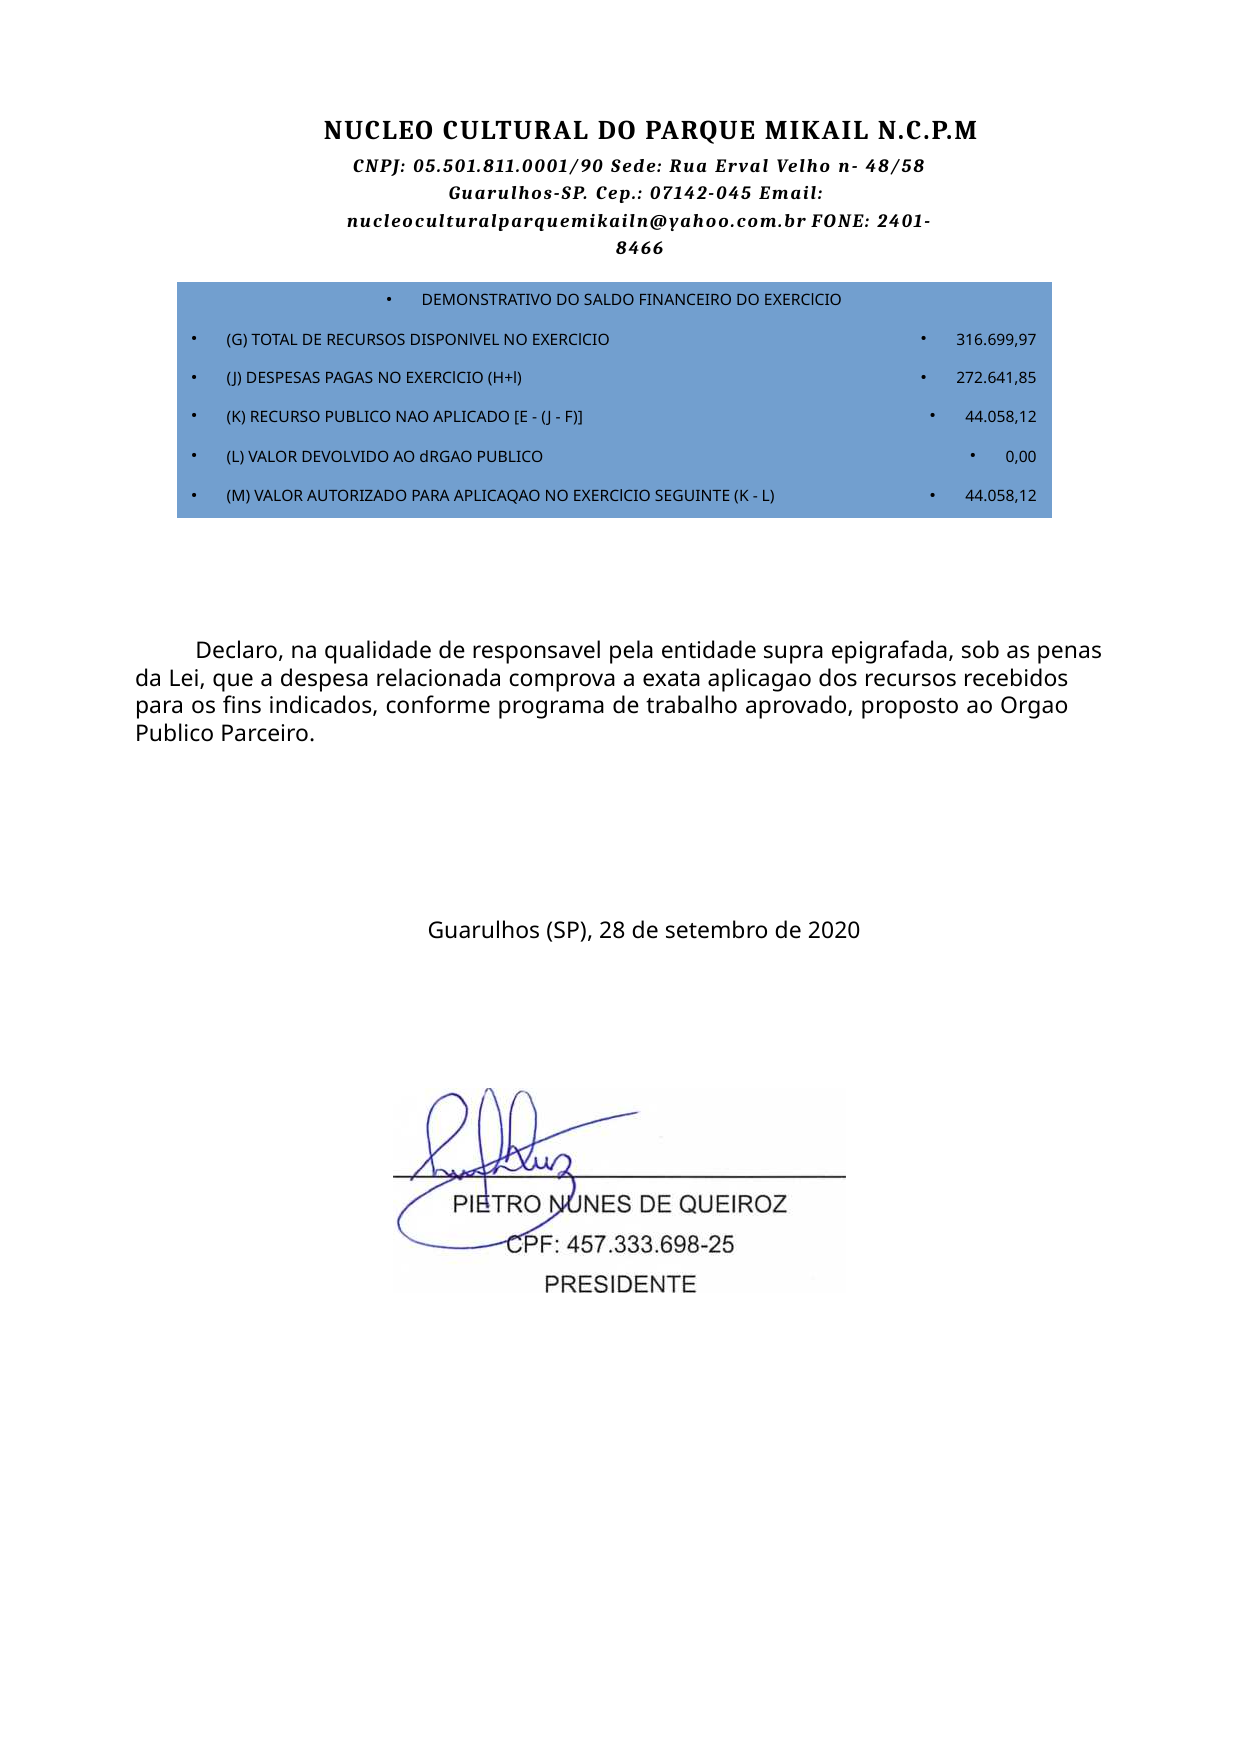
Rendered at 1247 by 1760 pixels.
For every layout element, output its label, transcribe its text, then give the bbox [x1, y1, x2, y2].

table_cell 44.058,12 [799, 398, 1052, 438]
table_cell (K) RECURSO PUBLICO NAO APLICADO [E - (J - F)] [177, 398, 799, 438]
text_box Declaro, na qualidade de responsavel pela entidade supra epigrafada, sob as penas da Lei, que a despesa relacionada comprova a exata aplicagao dos recursos recebidos para os fins indicados, conforme programa de trabalho aprovado, proposto ao Orgao Publico Parceiro. [135, 635, 1104, 743]
table_cell 44.058,12 [799, 478, 1052, 518]
table_header DEMONSTRATIVO DO SALDO FINANCEIRO DO EXERClCIO [177, 282, 1052, 321]
table_cell 0,00 [799, 438, 1052, 478]
table_cell (G) TOTAL DE RECURSOS DISPONlVEL NO EXERClCIO [177, 321, 799, 360]
table_cell (M) VALOR AUTORIZADO PARA APLICAQAO NO EXERClCIO SEGUINTE (K - L) [177, 478, 799, 518]
text_box NUCLEO CULTURAL DO PARQUE MIKAIL N.C.P.M [324, 112, 955, 138]
text_box CNPJ: 05.501.811.0001/90 Sede: Rua Erval Velho n- 48/58 Guarulhos-SP. Cep.: 07142-045 Email: nucleoculturalparquemikailn@yahoo.com.br FONE: 2401-8466 [324, 148, 955, 278]
table_cell 316.699,97 [799, 321, 1052, 360]
picture [393, 1088, 846, 1294]
table_cell (J) DESPESAS PAGAS NO EXERClCIO (H+l) [177, 360, 799, 398]
text_box Guarulhos (SP), 28 de setembro de 2020 [428, 916, 869, 945]
table_cell 272.641,85 [799, 360, 1052, 398]
table_cell (L) VALOR DEVOLVIDO AO dRGAO PUBLICO [177, 438, 799, 478]
